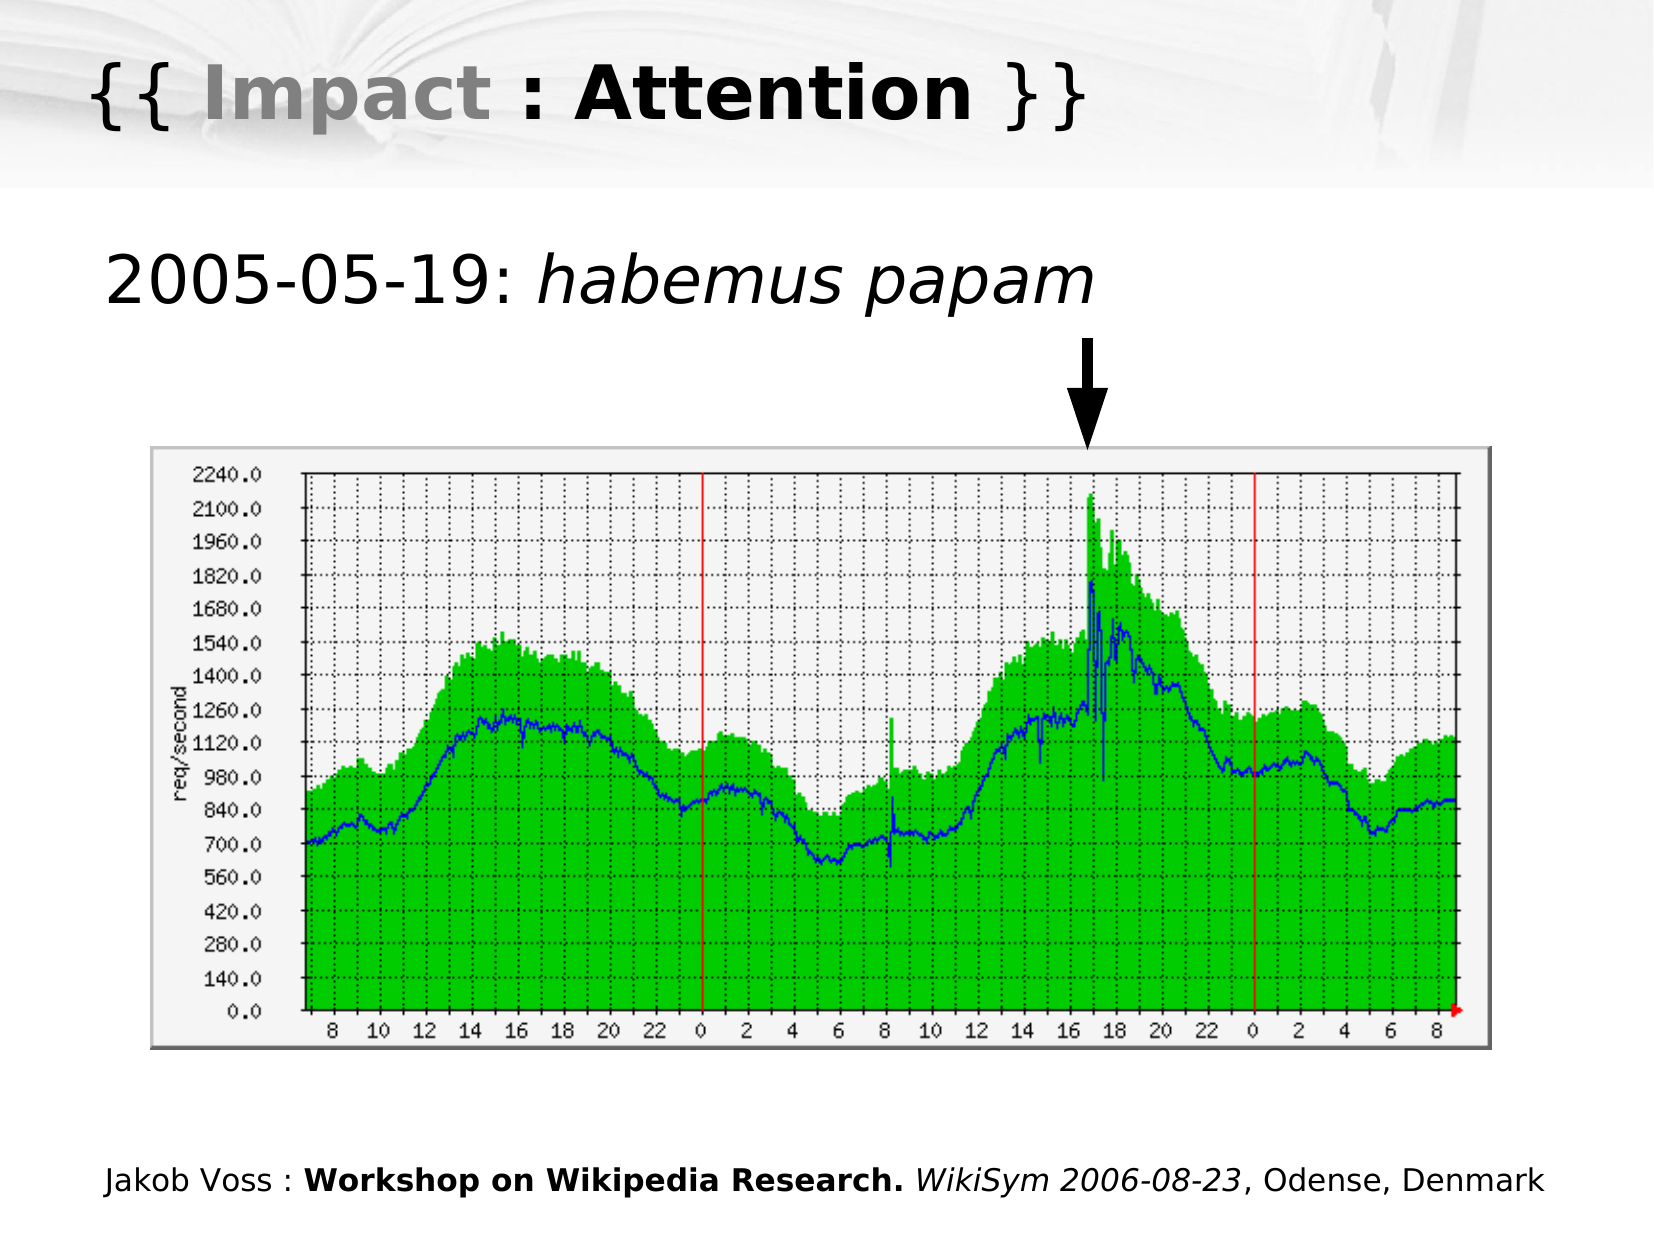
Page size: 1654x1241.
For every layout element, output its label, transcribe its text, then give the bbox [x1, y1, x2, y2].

title {{ Impact : Attention }} [82, 37, 1571, 151]
list 2005-05-19: habemus papam [86, 241, 1163, 338]
picture [0, 0, 1654, 188]
picture [150, 446, 1492, 1051]
